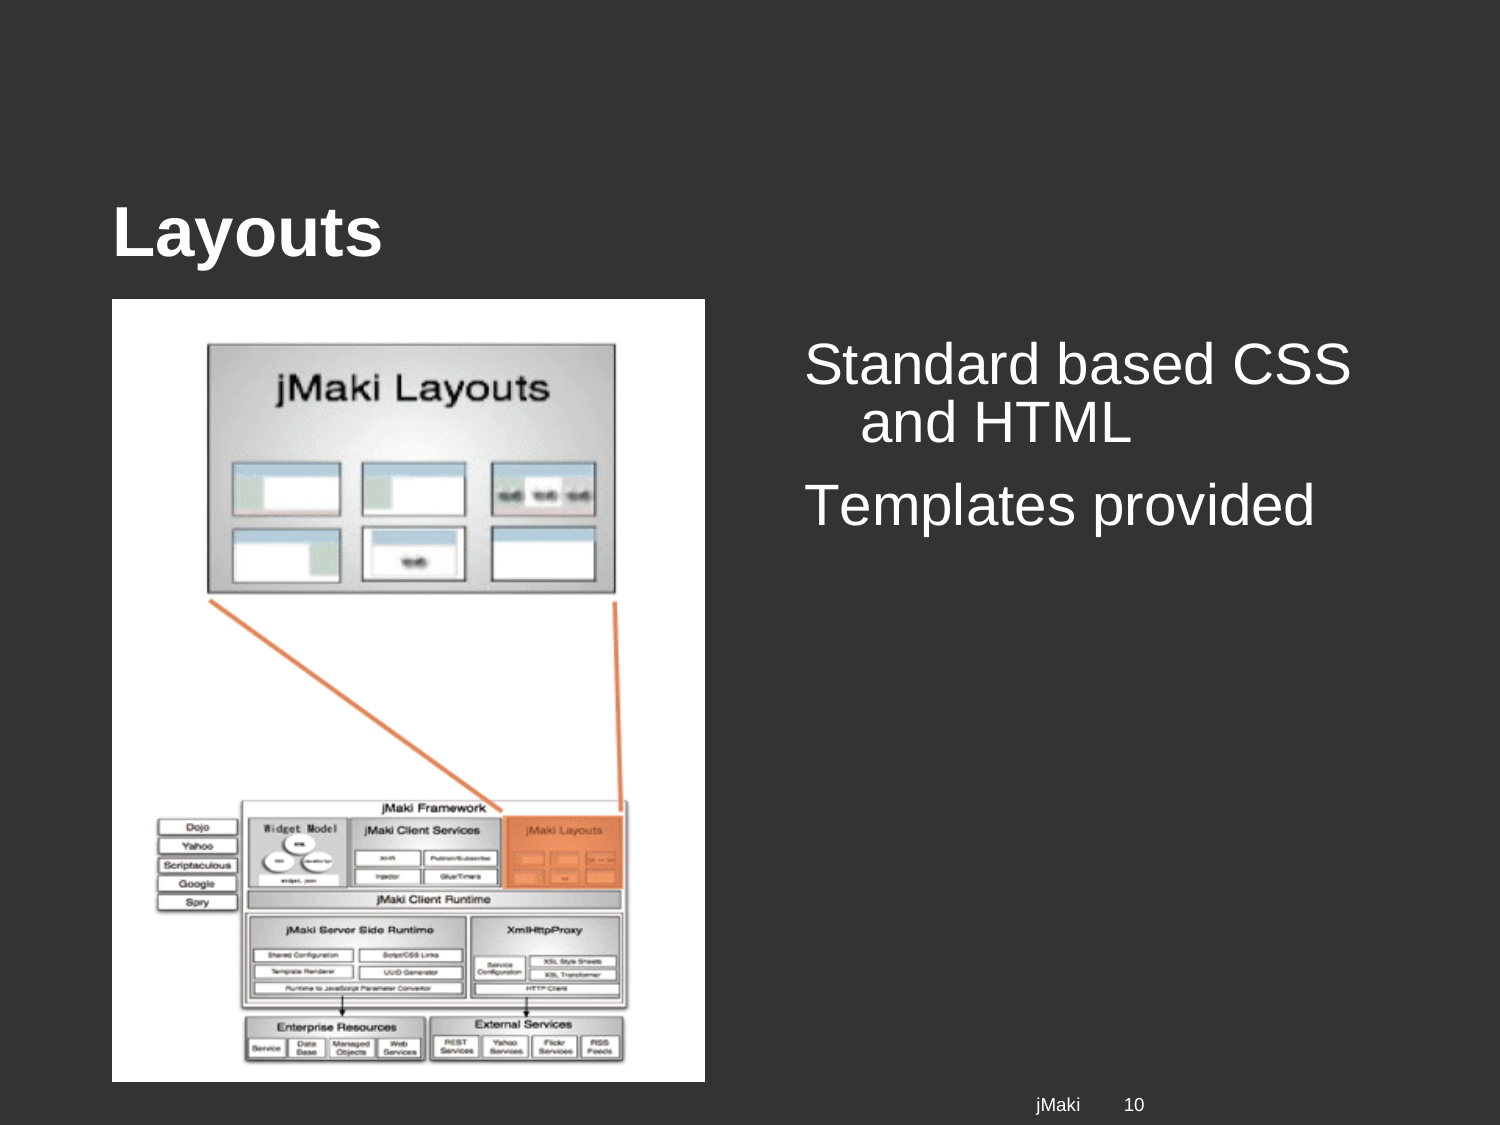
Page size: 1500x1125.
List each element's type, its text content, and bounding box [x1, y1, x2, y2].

list Standard based CSS and HTML Templates provided [804, 337, 1463, 1030]
picture [112, 299, 705, 1082]
title Layouts [112, 119, 1417, 271]
